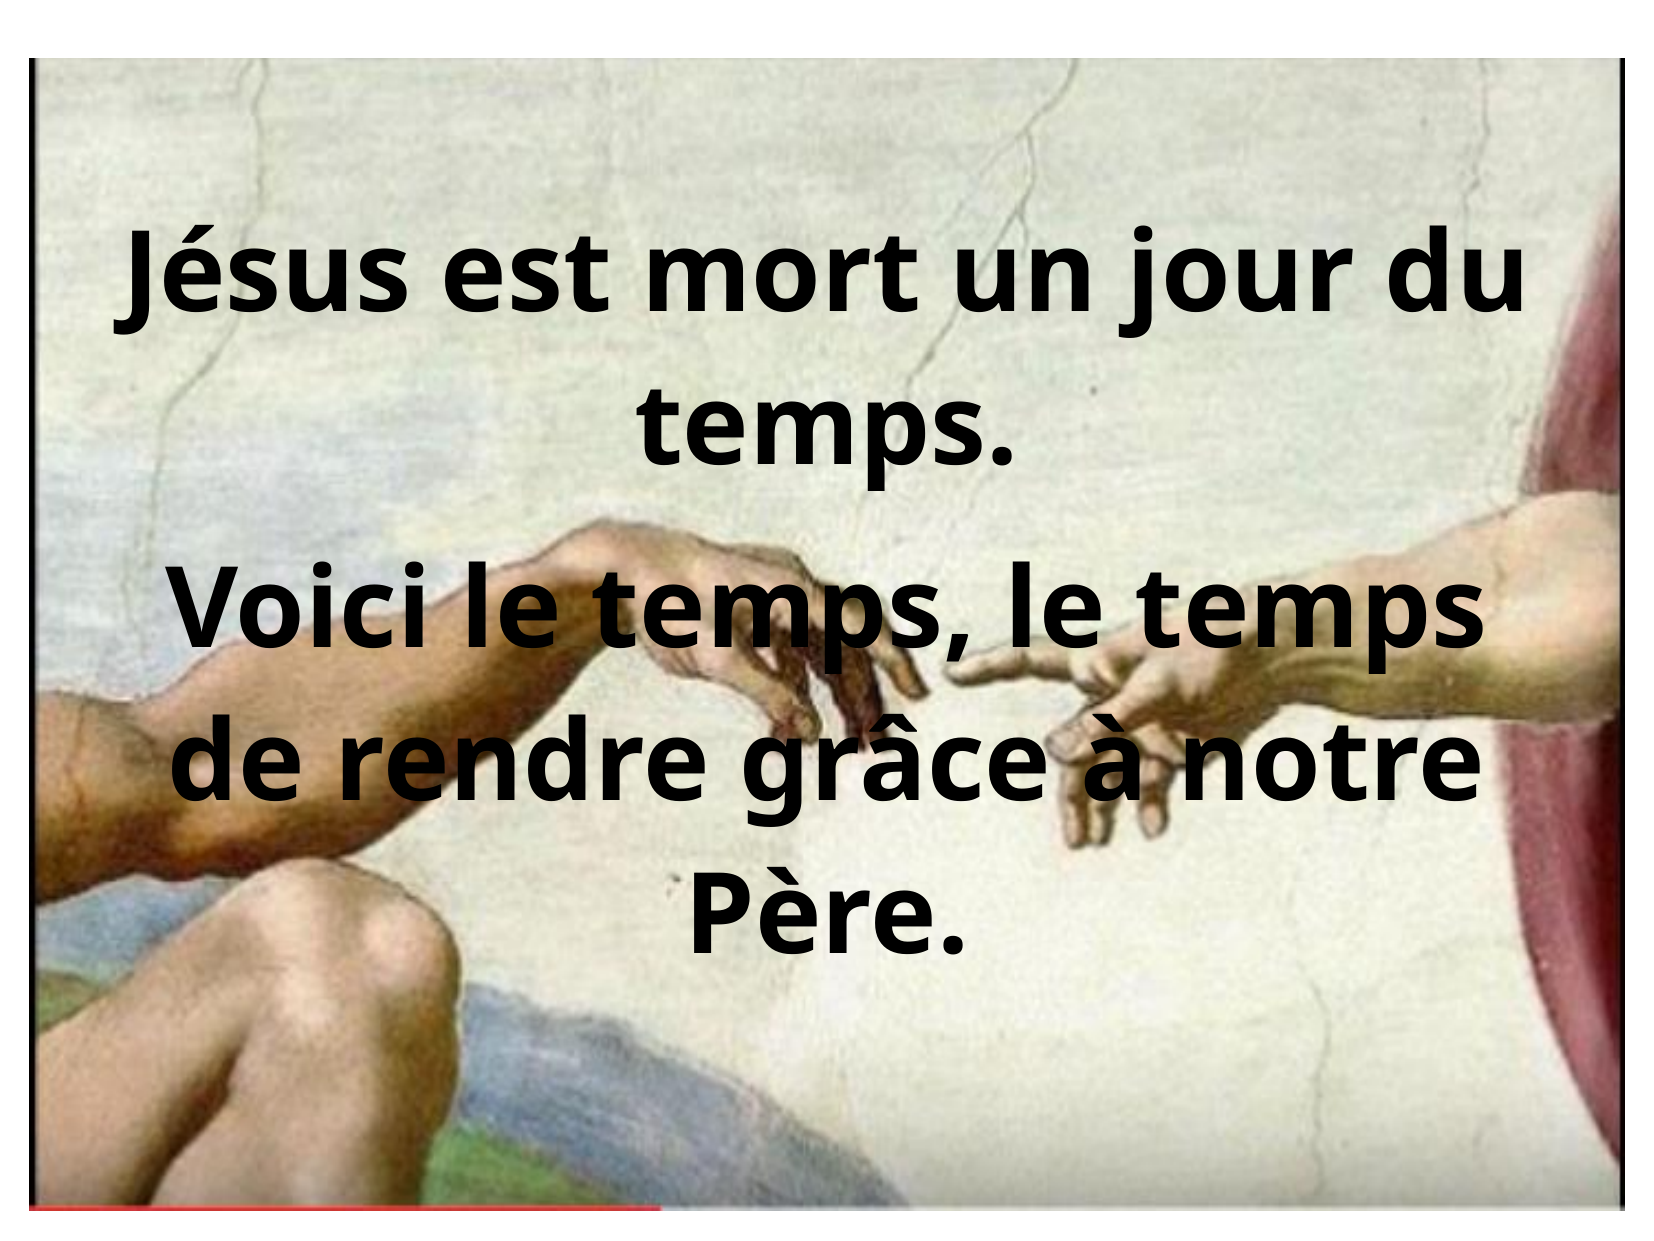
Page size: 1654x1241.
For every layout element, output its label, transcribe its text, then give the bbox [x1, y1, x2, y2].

list Jésus est mort un jour du temps. Voici le temps, le temps de rendre grâce à notre Père. [82, 59, 1571, 1193]
picture [29, 58, 1625, 1211]
